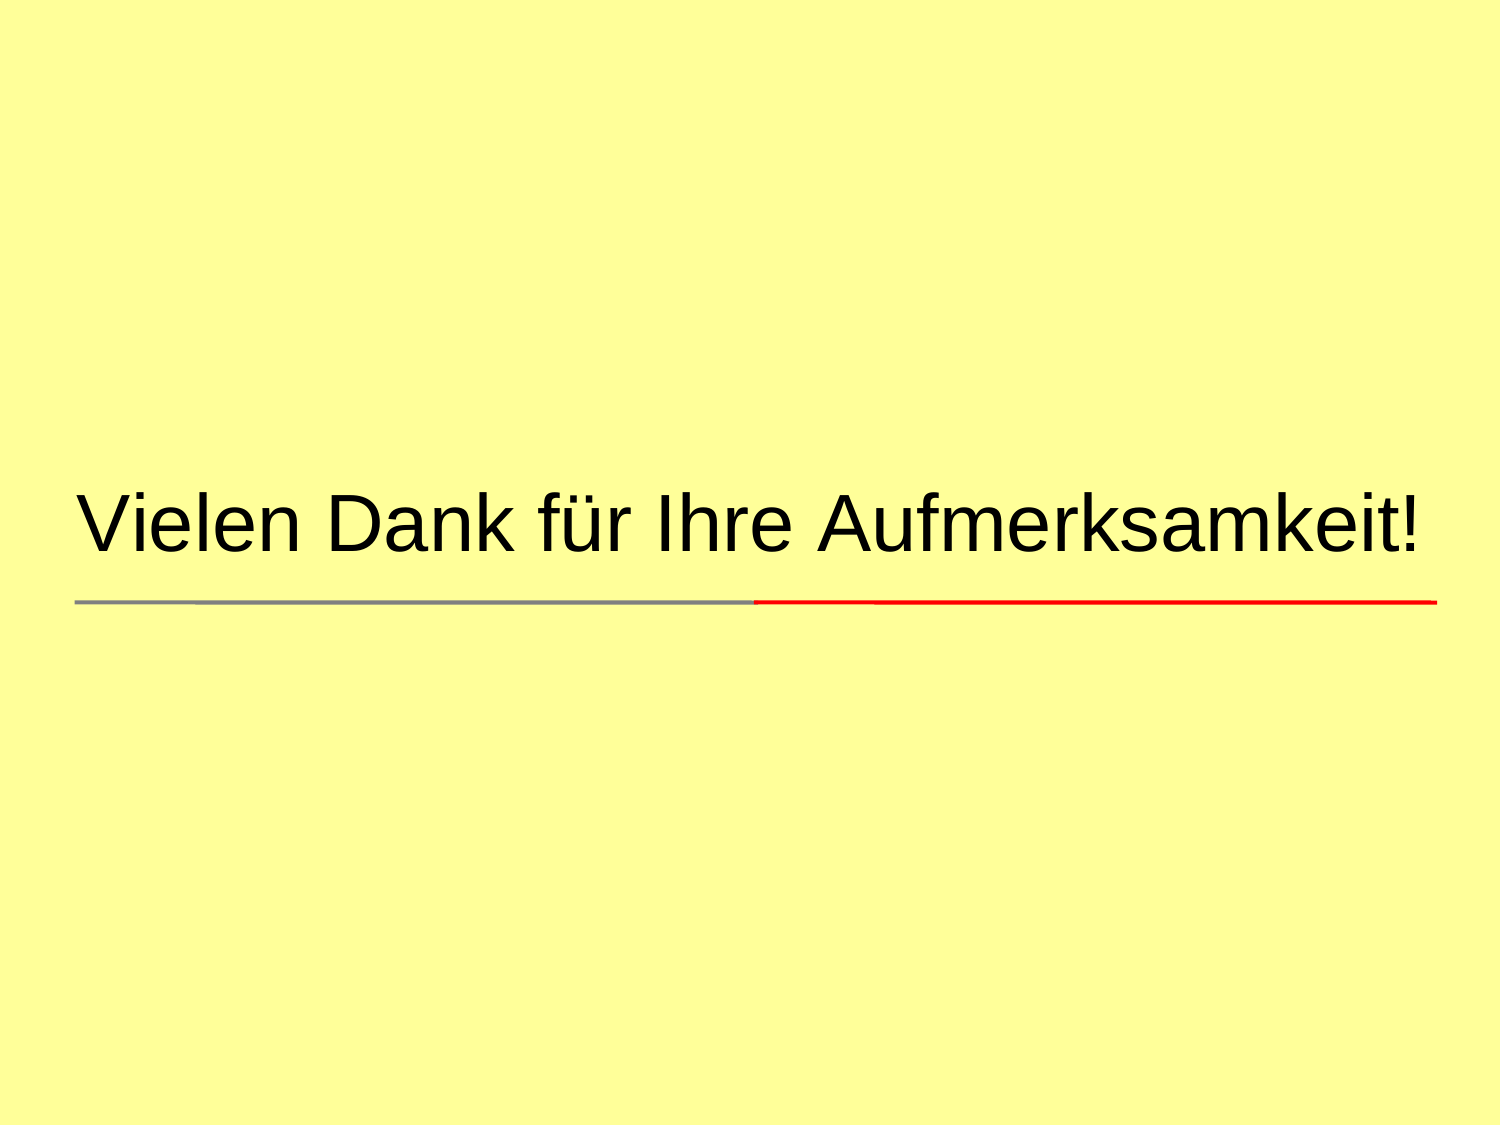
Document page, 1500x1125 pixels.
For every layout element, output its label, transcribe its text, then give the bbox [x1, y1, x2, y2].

text_box Vielen Dank für Ihre Aufmerksamkeit! [76, 442, 1436, 562]
